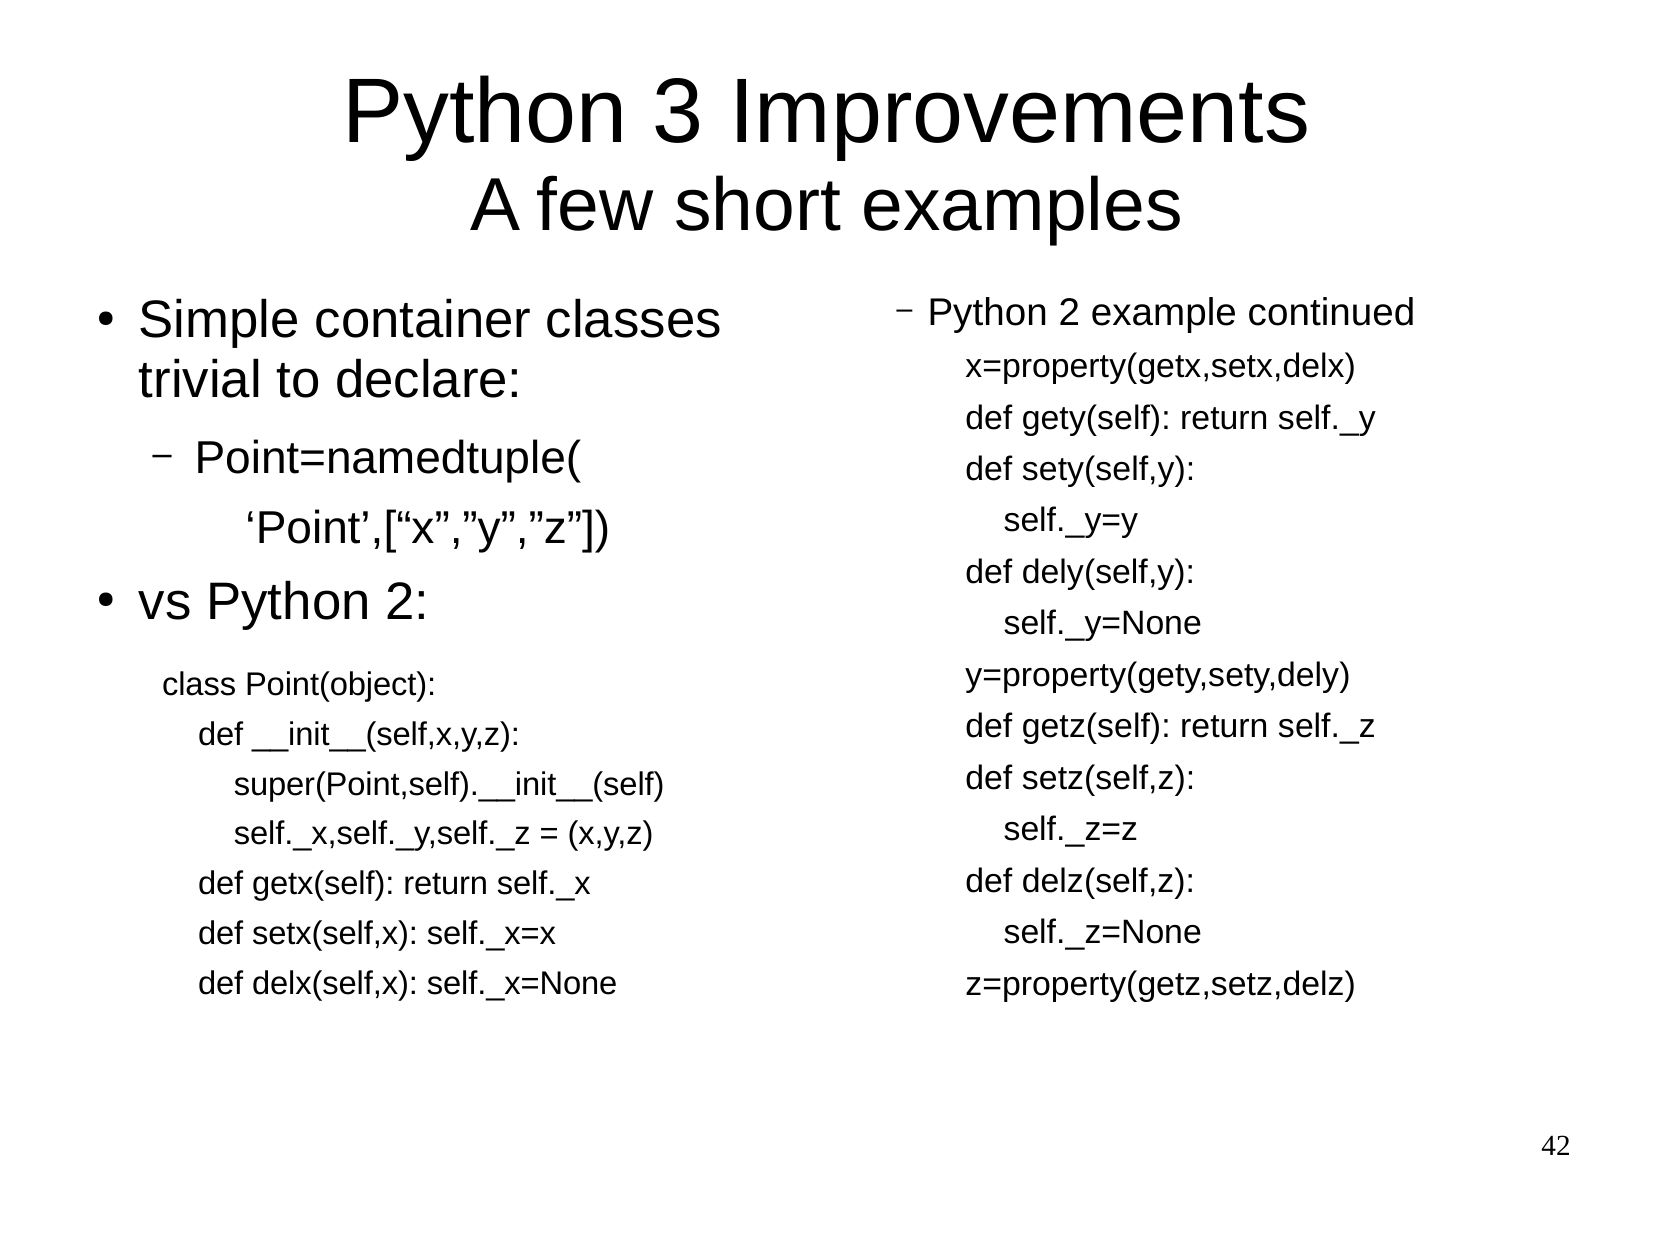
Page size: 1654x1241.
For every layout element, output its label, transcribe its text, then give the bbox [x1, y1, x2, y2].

list class Point(object): def __init__(self,x,y,z): super(Point,self).__init__(self) self._x,self._y,self._z = (x,y,z) def getx(self): return self._x def setx(self,x): self._x=x def delx(self,x): self._x=None [82, 665, 809, 1009]
list Simple container classes trivial to declare: Point=namedtuple( ‘Point’,[“x”,”y”,”z”]) vs Python 2: [82, 290, 809, 634]
title Python 3 Improvements A few short examples [82, 49, 1571, 257]
list Python 2 example continued x=property(getx,setx,delx) def gety(self): return self._y def sety(self,y): self._y=y def dely(self,y): self._y=None y=property(gety,sety,dely) def getz(self): return self._z def setz(self,z): self._z=z def delz(self,z): self._z=None z=property(getz,setz,delz) [845, 290, 1572, 1010]
